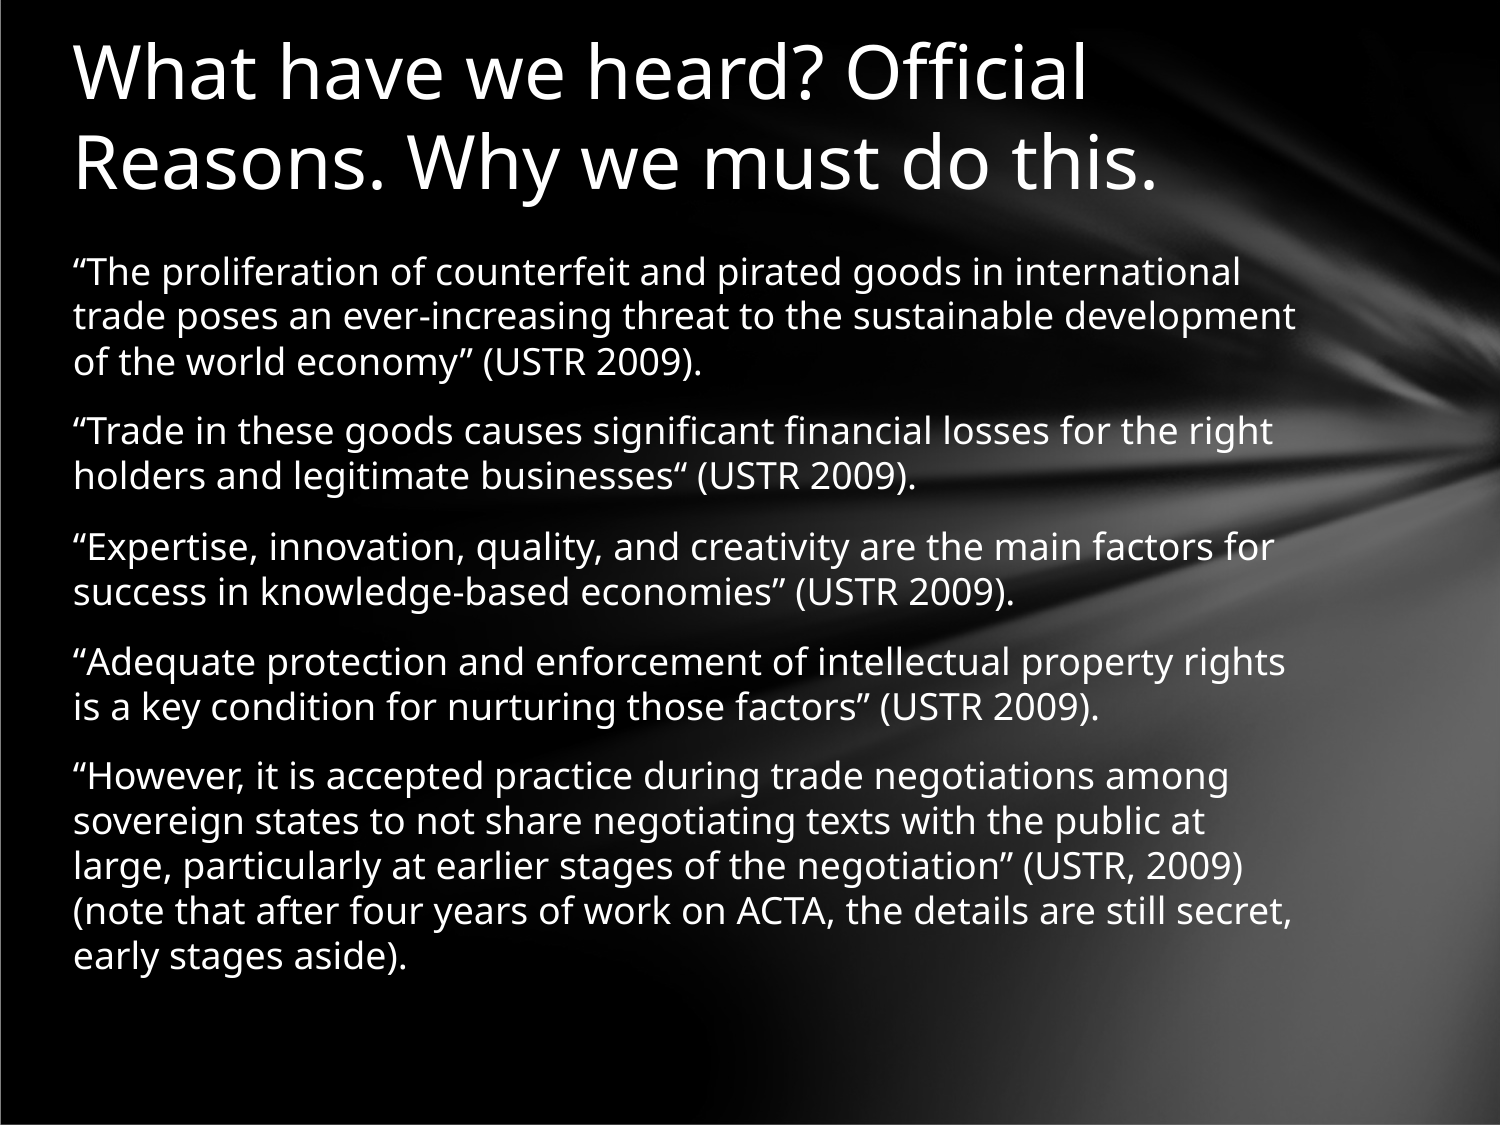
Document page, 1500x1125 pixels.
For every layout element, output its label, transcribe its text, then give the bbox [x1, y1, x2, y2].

title What have we heard? Official Reasons. Why we must do this. [57, 17, 1318, 213]
list “The proliferation of counterfeit and pirated goods in international trade poses an ever-increasing threat to the sustainable development of the world economy” (USTR 2009). “Trade in these goods causes significant financial losses for the right holders and legitimate businesses“ (USTR 2009). “Expertise, innovation, quality, and creativity are the main factors for success in knowledge-based economies” (USTR 2009). “Adequate protection and enforcement of intellectual property rights is a key condition for nurturing those factors” (USTR 2009). “However, it is accepted practice during trade negotiations among sovereign states to not share negotiating texts with the public at large, particularly at earlier stages of the negotiation” (USTR, 2009) (note that after four years of work on ACTA, the details are still secret, early stages aside). [57, 240, 1318, 1016]
picture [0, 0, 1500, 1125]
